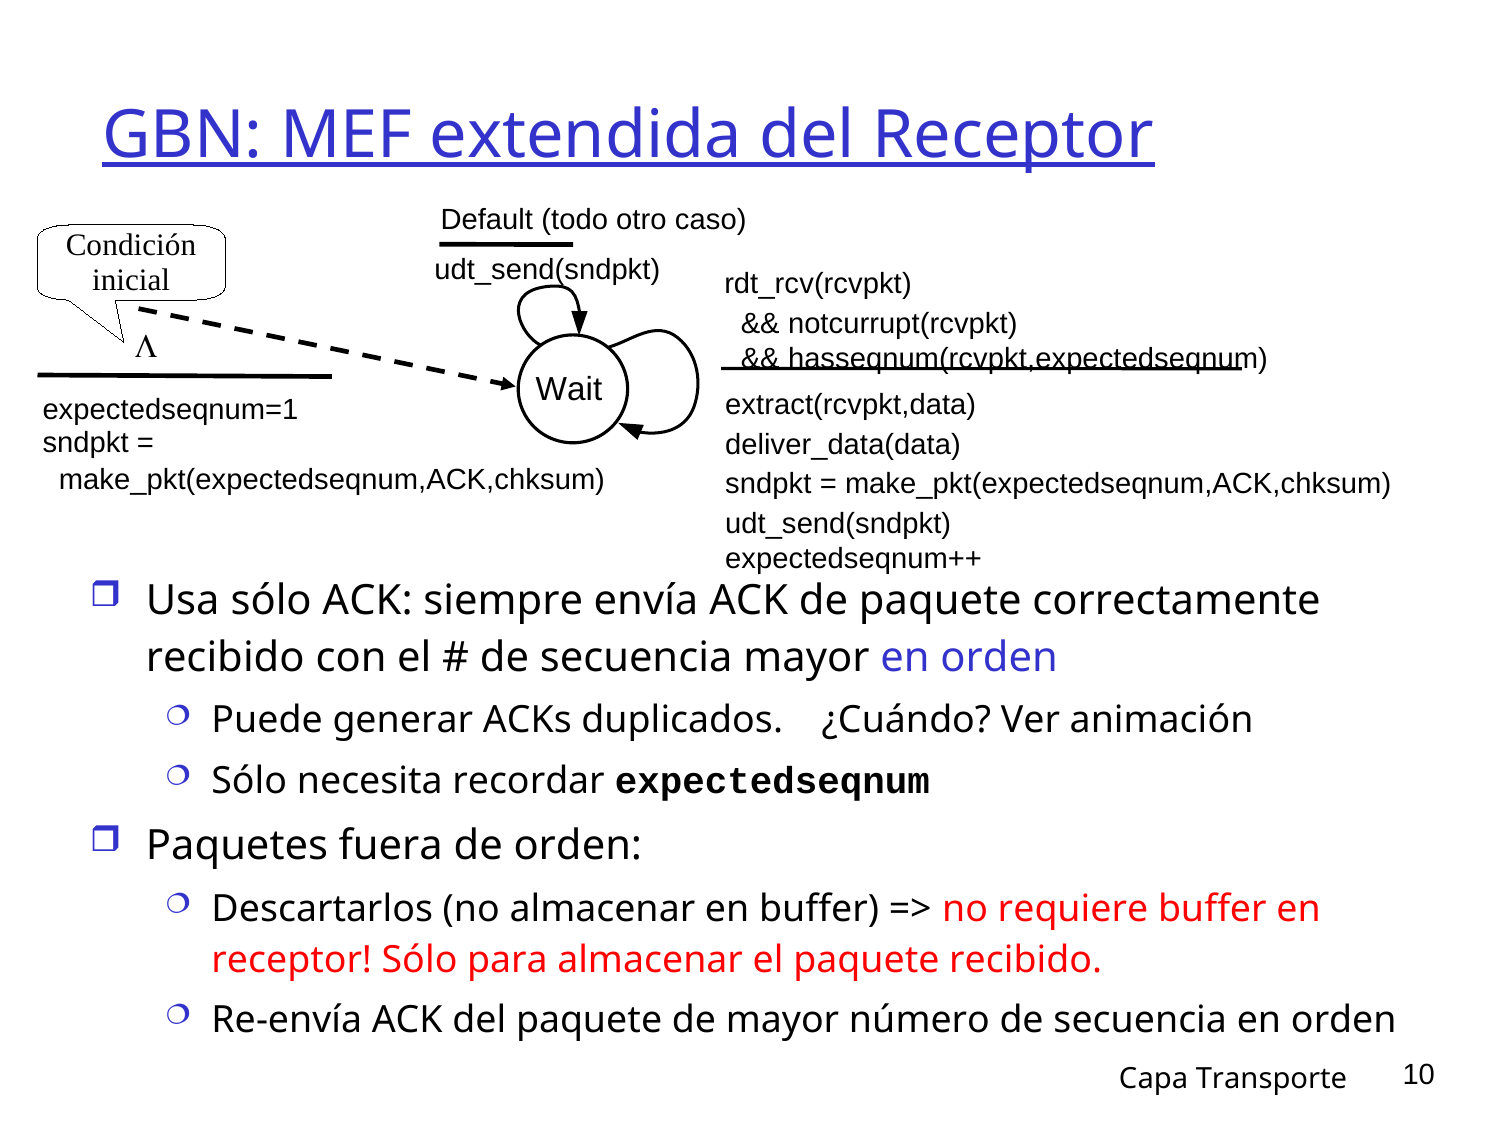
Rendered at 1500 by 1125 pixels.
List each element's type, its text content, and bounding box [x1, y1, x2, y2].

text_box [525, 334, 621, 362]
text_box rdt_rcv(rcvpkt)‏ && notcurrupt(rcvpkt)‏ && hasseqnum(rcvpkt,expectedseqnum) [709, 254, 1296, 348]
text_box udt_send(sndpkt)‏ [419, 240, 685, 293]
list Usa sólo ACK: siempre envía ACK de paquete correctamente recibido con el # de secuencia mayor en orden Puede generar ACKs duplicados. ¿Cuándo? Ver animación Sólo necesita recordar expectedseqnum Paquetes fuera de orden: Descartarlos (no almacenar en buffer) => no requiere buffer en receptor! Sólo para almacenar el paquete recibido. Re-envía ACK del paquete de mayor número de secuencia en orden [75, 561, 1469, 1096]
text_box Condición inicial [37, 224, 226, 343]
text_box Wait [503, 362, 635, 385]
text_box  [119, 326, 173, 373]
text_box Default (todo otro caso) [425, 195, 788, 237]
title GBN: MEF extendida del Receptor [87, 37, 1363, 225]
text_box expectedseqnum=1 sndpkt = make_pkt(expectedseqnum,ACK,chksum)‏ [27, 385, 664, 547]
text_box extract(rcvpkt,data)‏ deliver_data(data)‏ sndpkt = make_pkt(expectedseqnum,ACK,chksum)‏ udt_send(sndpkt)‏ expectedseqnum++ [710, 375, 1419, 517]
